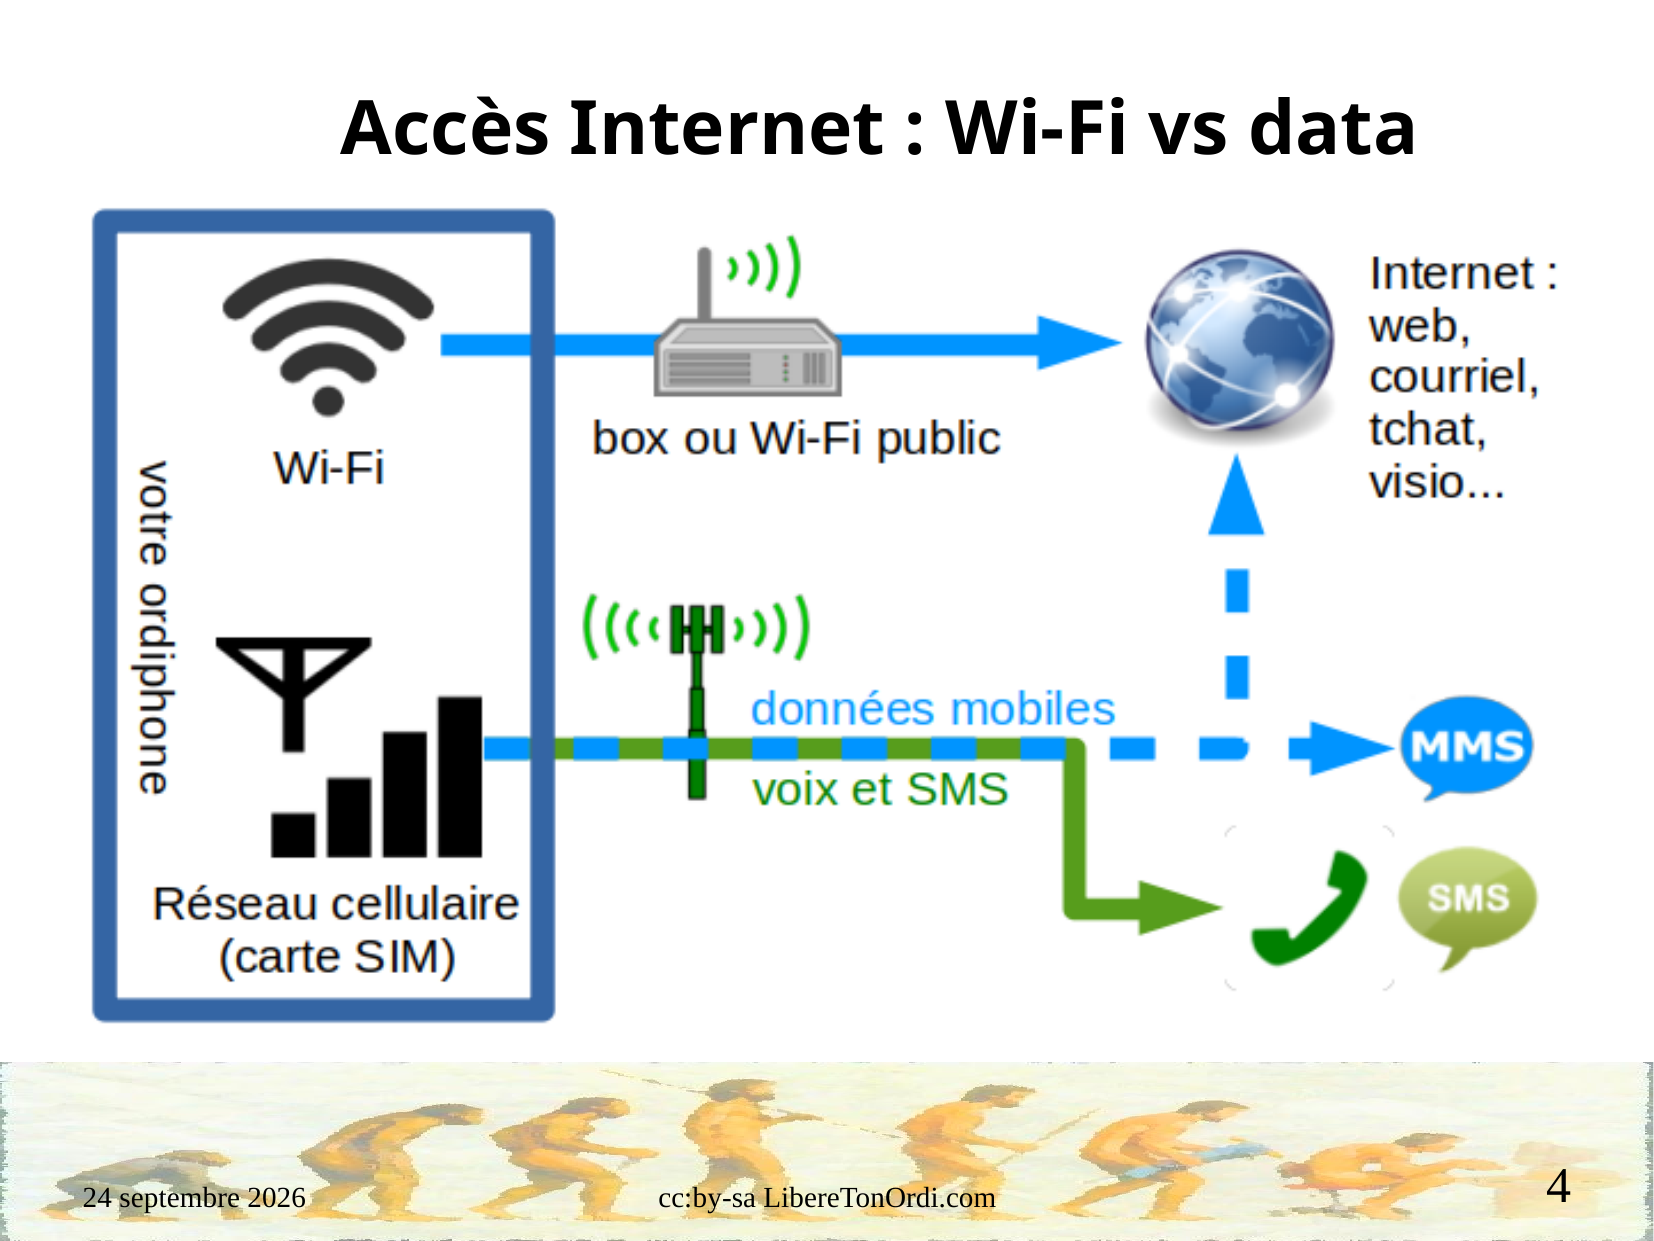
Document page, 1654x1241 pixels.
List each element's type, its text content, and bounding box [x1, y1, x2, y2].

picture [86, 200, 1560, 1028]
picture [0, 1062, 1654, 1241]
title Accès Internet : Wi-Fi vs data [188, 49, 1571, 201]
